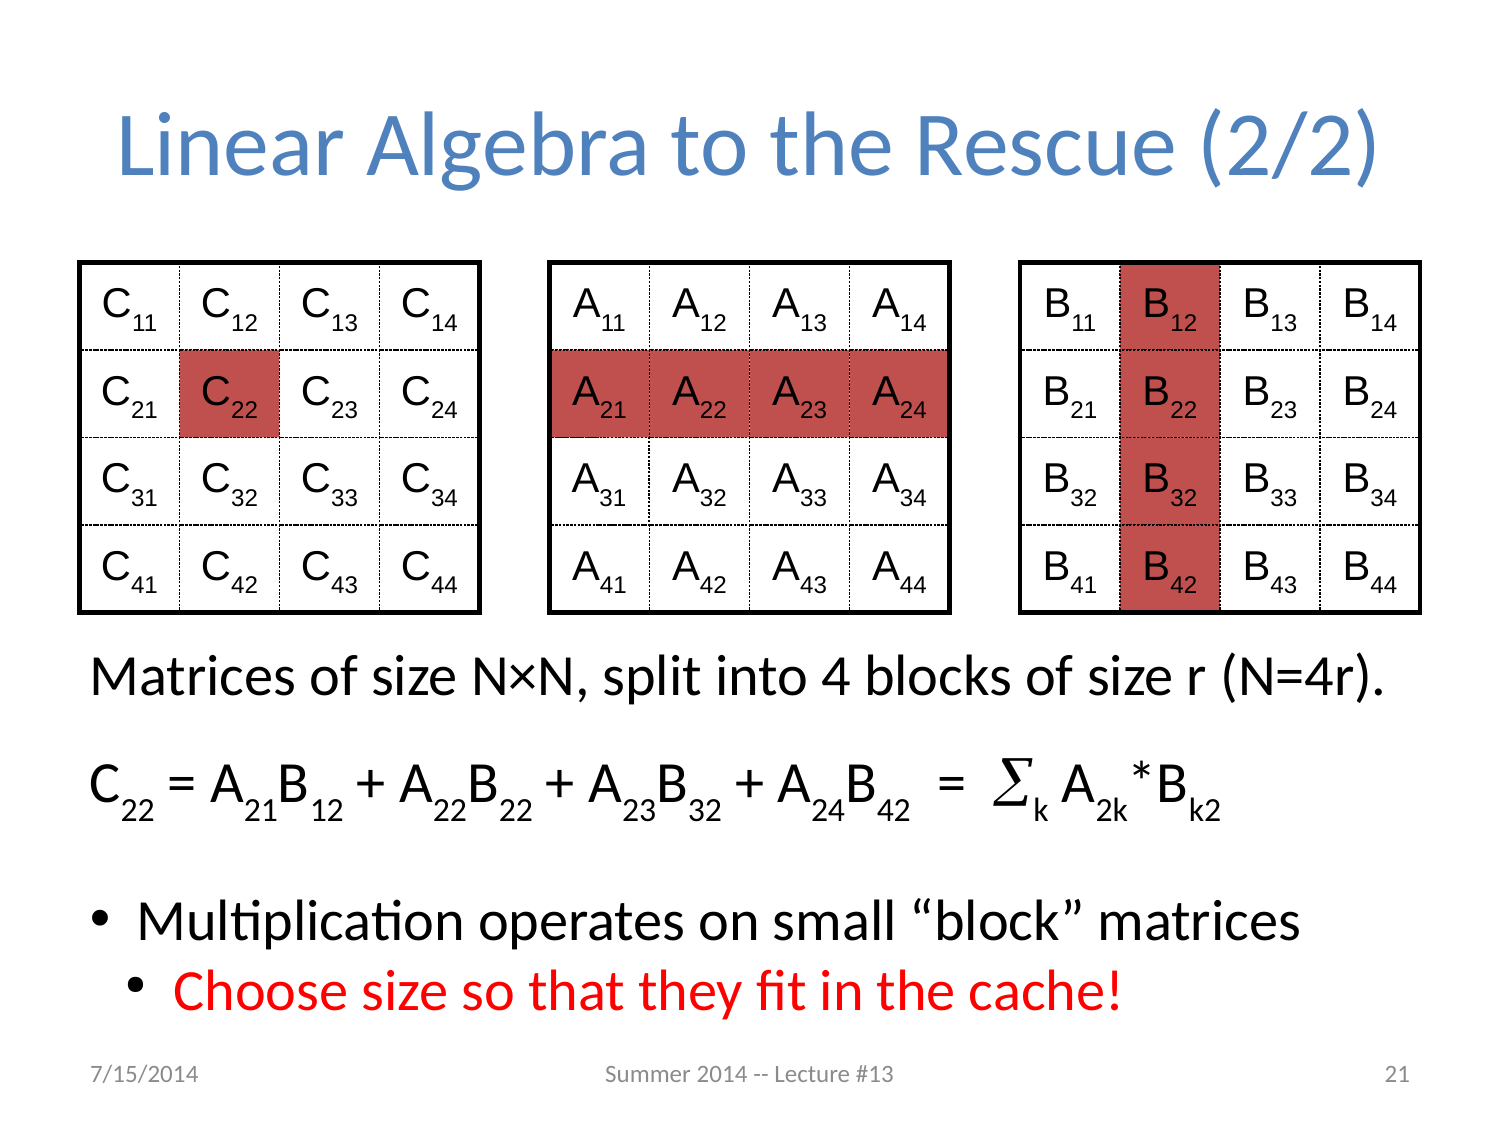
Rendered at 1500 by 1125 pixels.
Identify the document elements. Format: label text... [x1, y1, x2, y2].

slide_number <number> [1074, 1065, 1425, 1103]
text_box B43 [1220, 524, 1320, 610]
text_box C42 [179, 524, 279, 613]
text_box B21 [1022, 349, 1119, 437]
text_box C24 [379, 349, 480, 437]
text_box B32 [1119, 437, 1220, 524]
text_box B12 [1119, 265, 1220, 349]
text_box B42 [1119, 524, 1220, 610]
text_box A21 [552, 349, 649, 437]
text_box Matrices of size N×N, split into 4 blocks of size r (N=4r). C22 = A21B12 + A22B22 + A23B32 + A24B42 = k A2k*Bk2 Multiplication operates on small “block” matrices Choose size so that they fit in the cache! [74, 629, 1425, 1065]
text_box A34 [849, 437, 947, 524]
text_box C43 [279, 524, 379, 613]
text_box C41 [79, 524, 179, 613]
text_box A24 [849, 349, 947, 437]
text_box C22 [179, 349, 279, 437]
text_box A14 [849, 265, 947, 349]
text_box A42 [649, 524, 749, 610]
text_box B23 [1220, 349, 1320, 437]
text_box A22 [649, 349, 749, 437]
text_box B41 [1022, 524, 1119, 610]
text_box B44 [1320, 524, 1418, 610]
text_box C12 [179, 262, 279, 349]
text_box A41 [552, 524, 649, 610]
text_box B13 [1220, 265, 1320, 349]
text_box A43 [749, 524, 849, 610]
footer Summer 2014 -- Lecture #13 [512, 1065, 988, 1103]
text_box B24 [1320, 349, 1418, 437]
text_box C21 [79, 349, 179, 437]
text_box C14 [379, 262, 480, 349]
text_box C31 [79, 437, 179, 524]
text_box C23 [279, 349, 379, 437]
text_box A11 [552, 265, 649, 349]
slide_number 7/15/2014 [75, 1065, 425, 1103]
text_box C11 [79, 262, 179, 349]
text_box A32 [649, 437, 749, 524]
text_box A31 [552, 437, 649, 524]
text_box C44 [379, 524, 480, 613]
text_box A33 [749, 437, 849, 524]
text_box B22 [1119, 349, 1220, 437]
text_box B32 [1022, 437, 1119, 524]
text_box B33 [1220, 437, 1320, 524]
title Linear Algebra to the Rescue (2/2) [75, 45, 1425, 233]
text_box C34 [379, 437, 480, 524]
text_box A23 [749, 349, 849, 437]
text_box A13 [749, 265, 849, 349]
text_box B34 [1320, 437, 1418, 524]
text_box A12 [649, 265, 749, 349]
text_box A44 [849, 524, 947, 610]
text_box C33 [279, 437, 379, 524]
text_box B14 [1320, 265, 1418, 349]
text_box B11 [1022, 265, 1119, 349]
text_box C13 [279, 262, 379, 349]
text_box C32 [179, 437, 279, 524]
